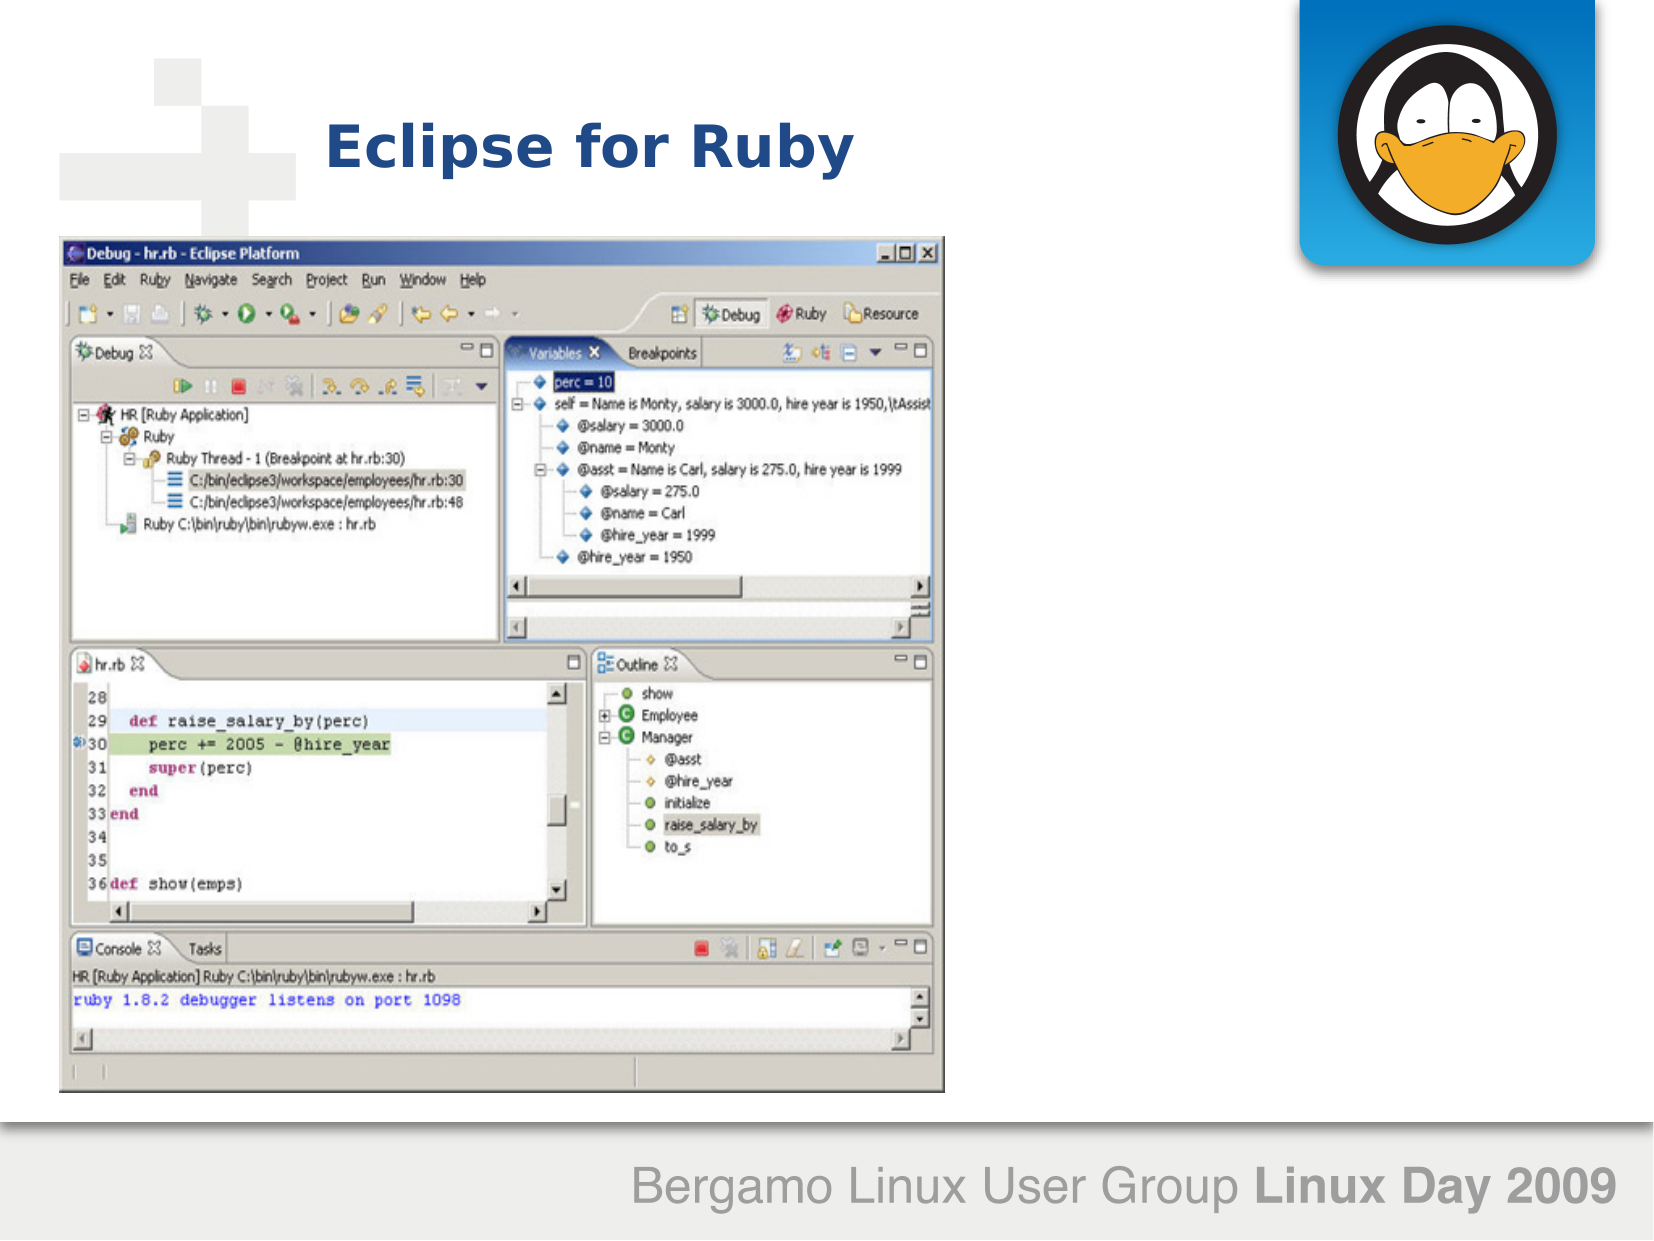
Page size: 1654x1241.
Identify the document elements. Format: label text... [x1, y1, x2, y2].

title Eclipse for Ruby [324, 66, 1247, 229]
picture [0, 0, 1654, 1240]
